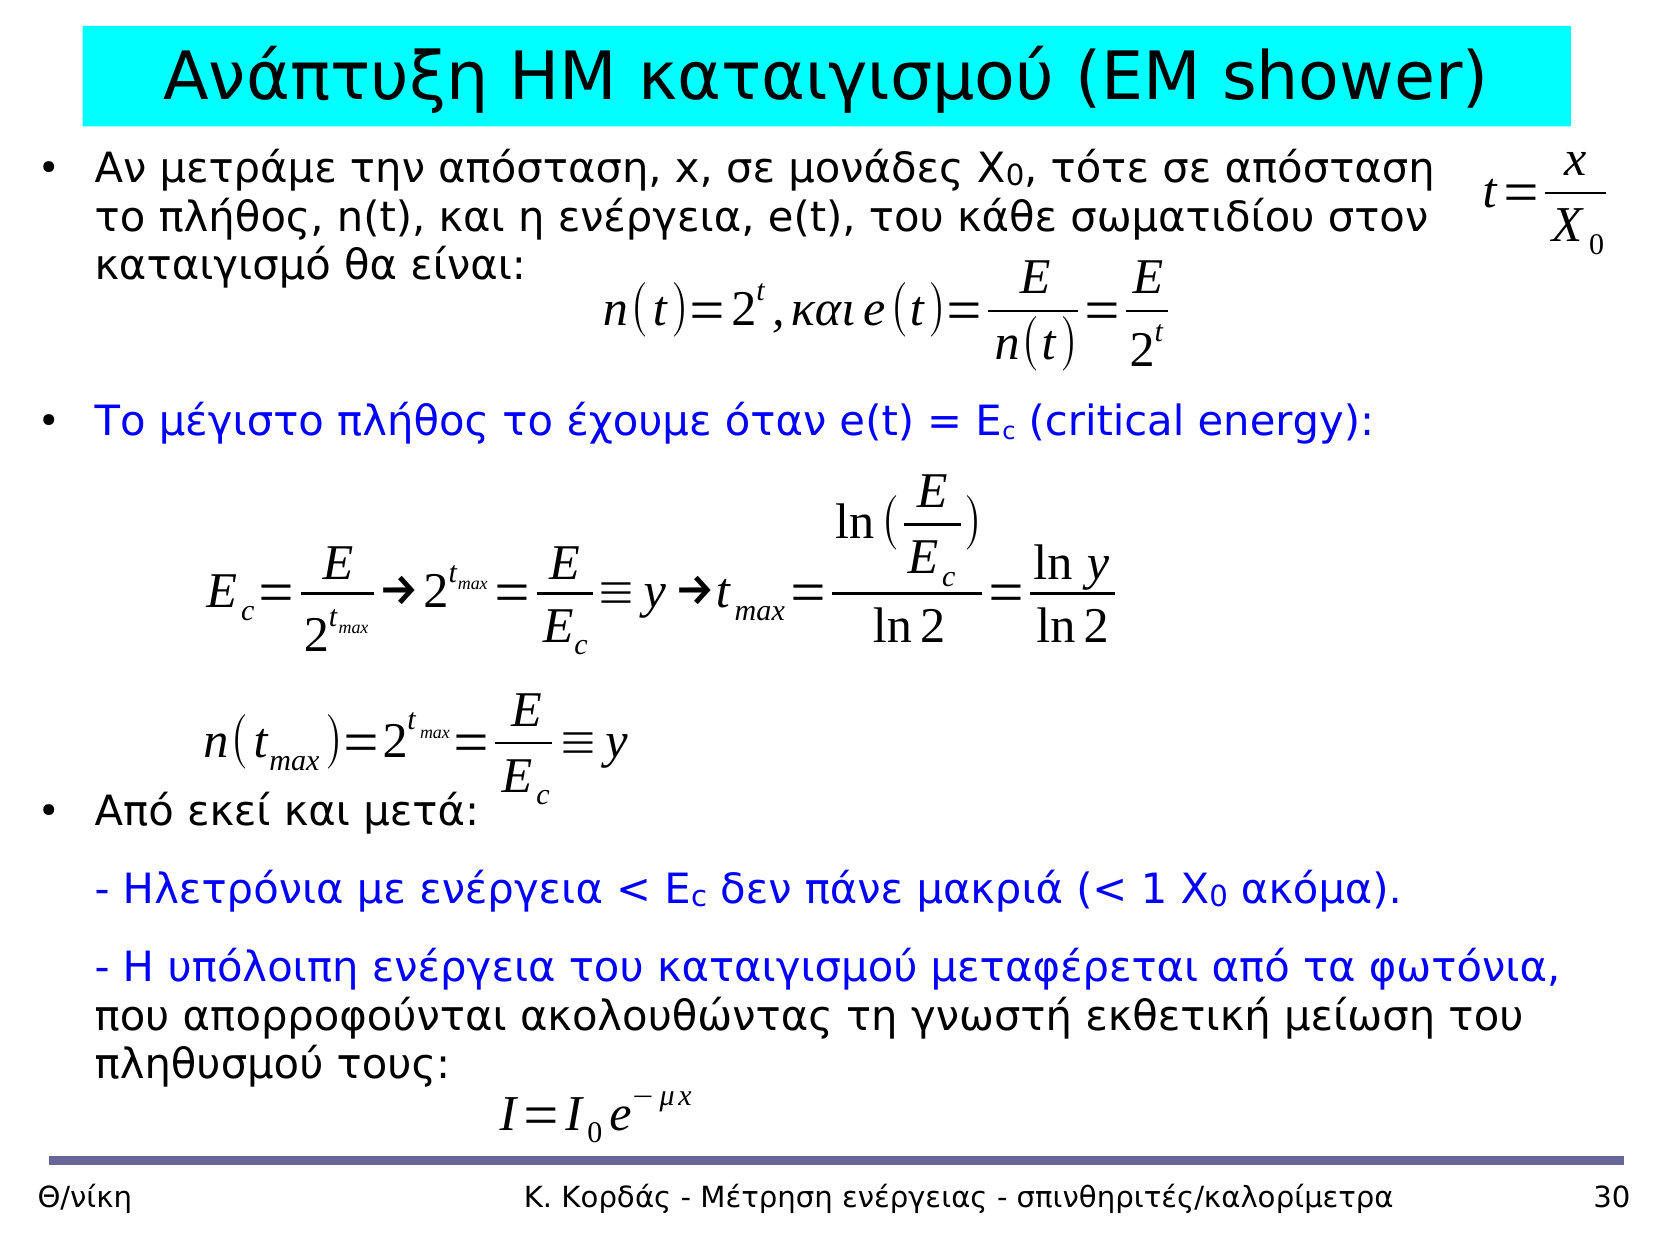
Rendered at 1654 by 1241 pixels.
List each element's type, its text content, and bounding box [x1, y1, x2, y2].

chart [483, 1076, 706, 1148]
chart [590, 250, 1184, 377]
chart [190, 682, 643, 810]
chart [190, 463, 1130, 664]
chart [1470, 131, 1621, 260]
list Αν μετράμε την απόσταση, x, σε μονάδες Χ0, τότε σε απόσταση το πλήθος, n(t), και η ενέργεια, e(t), του κάθε σωματιδίου στον καταιγισμό θα είναι: To μέγιστο πλήθος το έχουμε όταν e(t) = Ec (critical energy): Από εκεί και μετά: - Ηλετρόνια με ενέργεια < Εc δεν πάνε μακριά (< 1 Χ0 ακόμα). - Η υπόλοιπη ενέργεια του καταιγισμού μεταφέρεται από τα φωτόνια, που απορροφούνται ακολουθώντας τη γνωστή εκθετική μείωση του πληθυσμού τους: [23, 144, 1595, 1129]
title Ανάπτυξη HM καταιγισμού (ΕΜ shower) [82, 25, 1571, 127]
